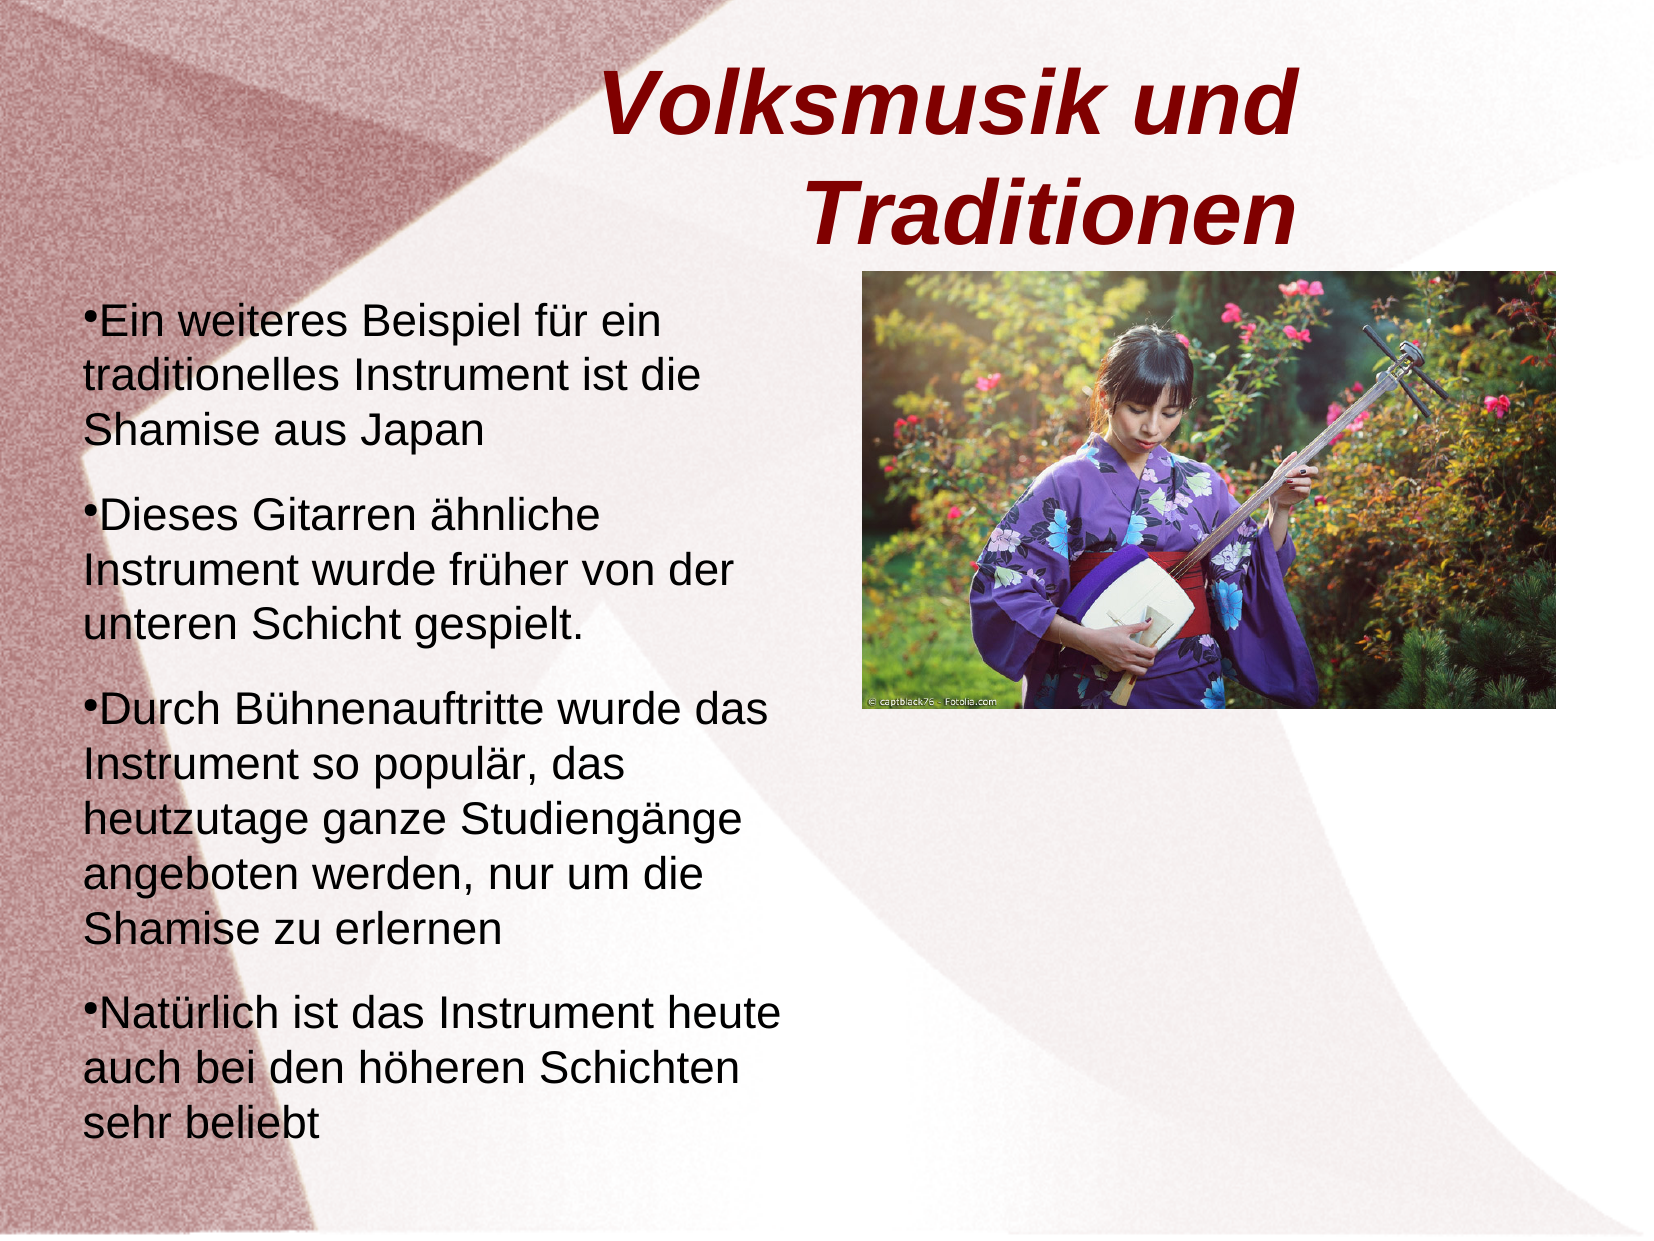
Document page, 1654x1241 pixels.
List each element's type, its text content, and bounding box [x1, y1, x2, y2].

picture [862, 271, 1556, 709]
list Ein weiteres Beispiel für ein traditionelles Instrument ist die Shamise aus Japan Dieses Gitarren ähnliche Instrument wurde früher von der unteren Schicht gespielt. Durch Bühnenauftritte wurde das Instrument so populär, das heutzutage ganze Studiengänge angeboten werden, nur um die Shamise zu erlernen Natürlich ist das Instrument heute auch bei den höheren Schichten sehr beliebt [82, 290, 809, 1145]
title Volksmusik und Traditionen [596, 49, 1607, 257]
